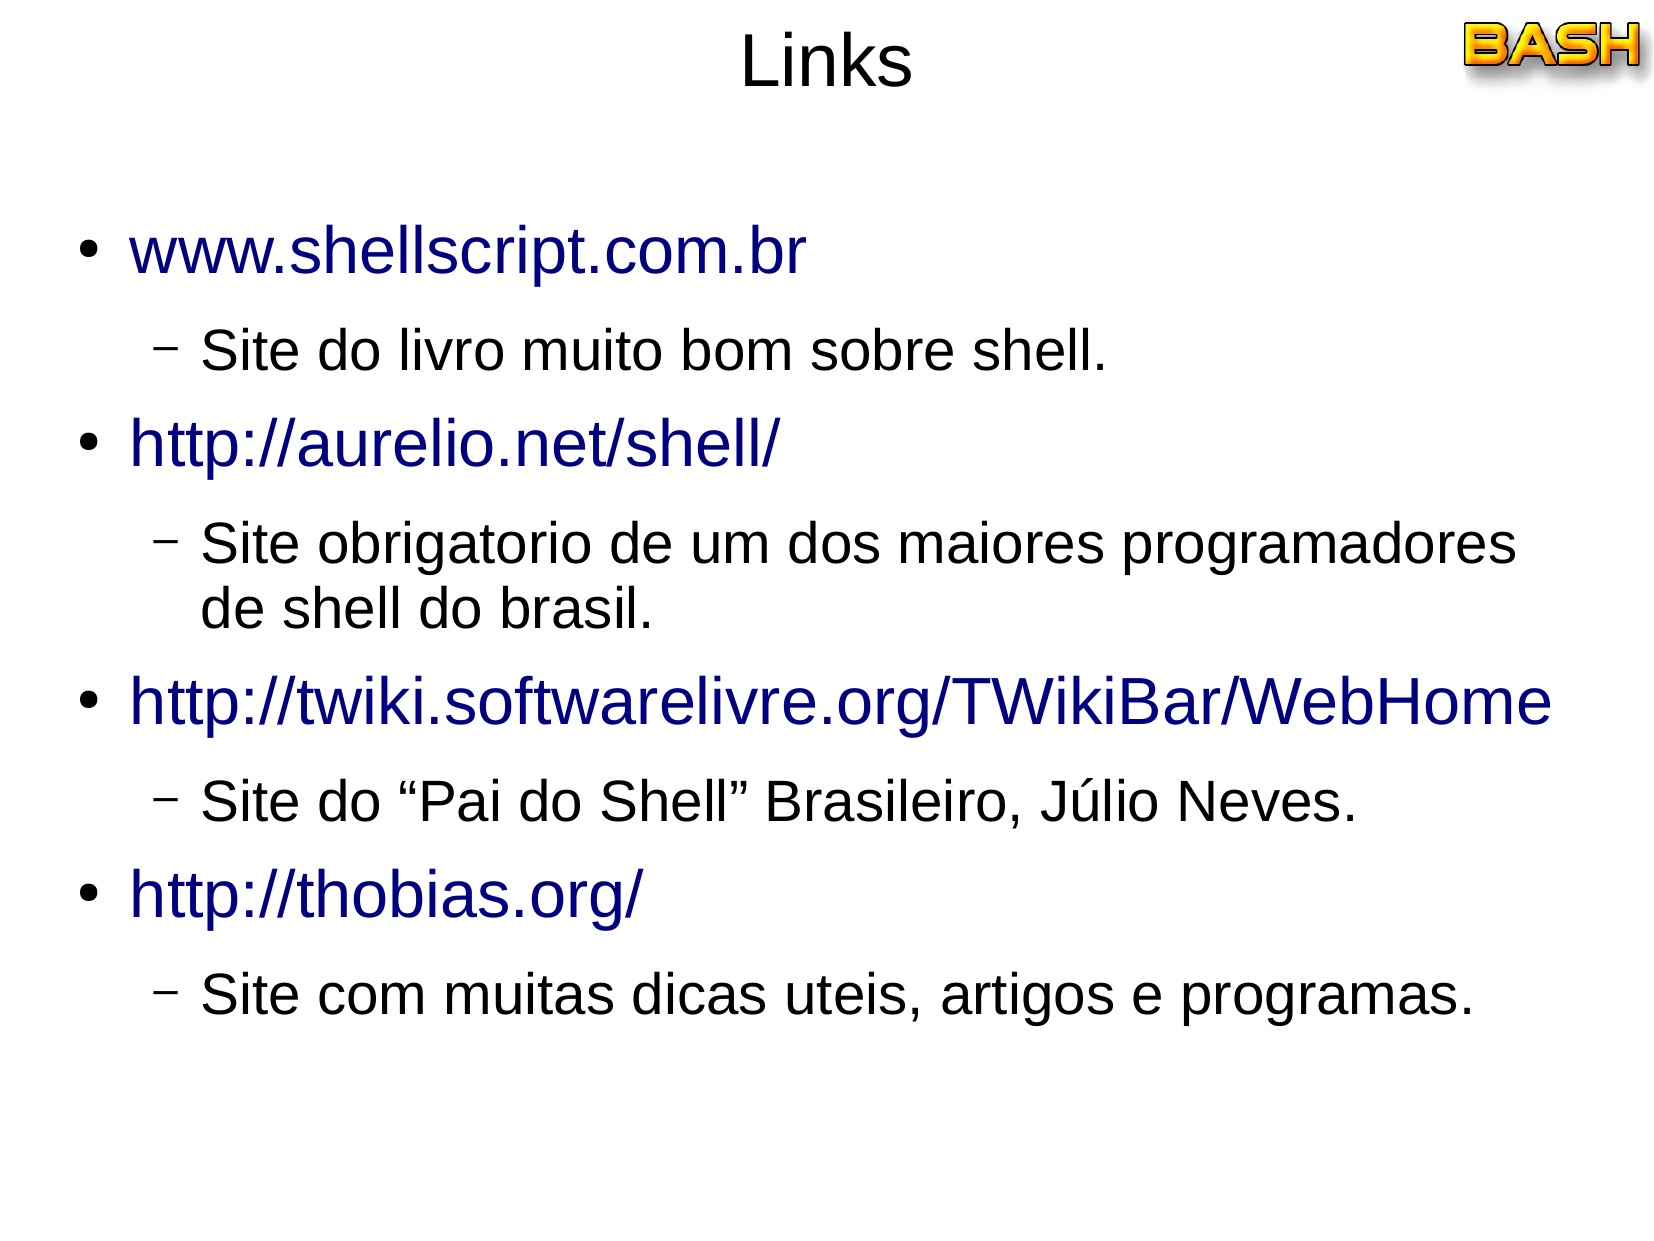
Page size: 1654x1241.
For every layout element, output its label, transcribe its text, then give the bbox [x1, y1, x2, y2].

title Links [82, 18, 1571, 103]
list www.shellscript.com.br Site do livro muito bom sobre shell. http://aurelio.net/shell/ Site obrigatorio de um dos maiores programadores de shell do brasil. http://twiki.softwarelivre.org/TWikiBar/WebHome Site do “Pai do Shell” Brasileiro, Júlio Neves. http://thobias.org/ Site com muitas dicas uteis, artigos e programas. [59, 213, 1571, 1027]
picture [1450, 0, 1654, 96]
